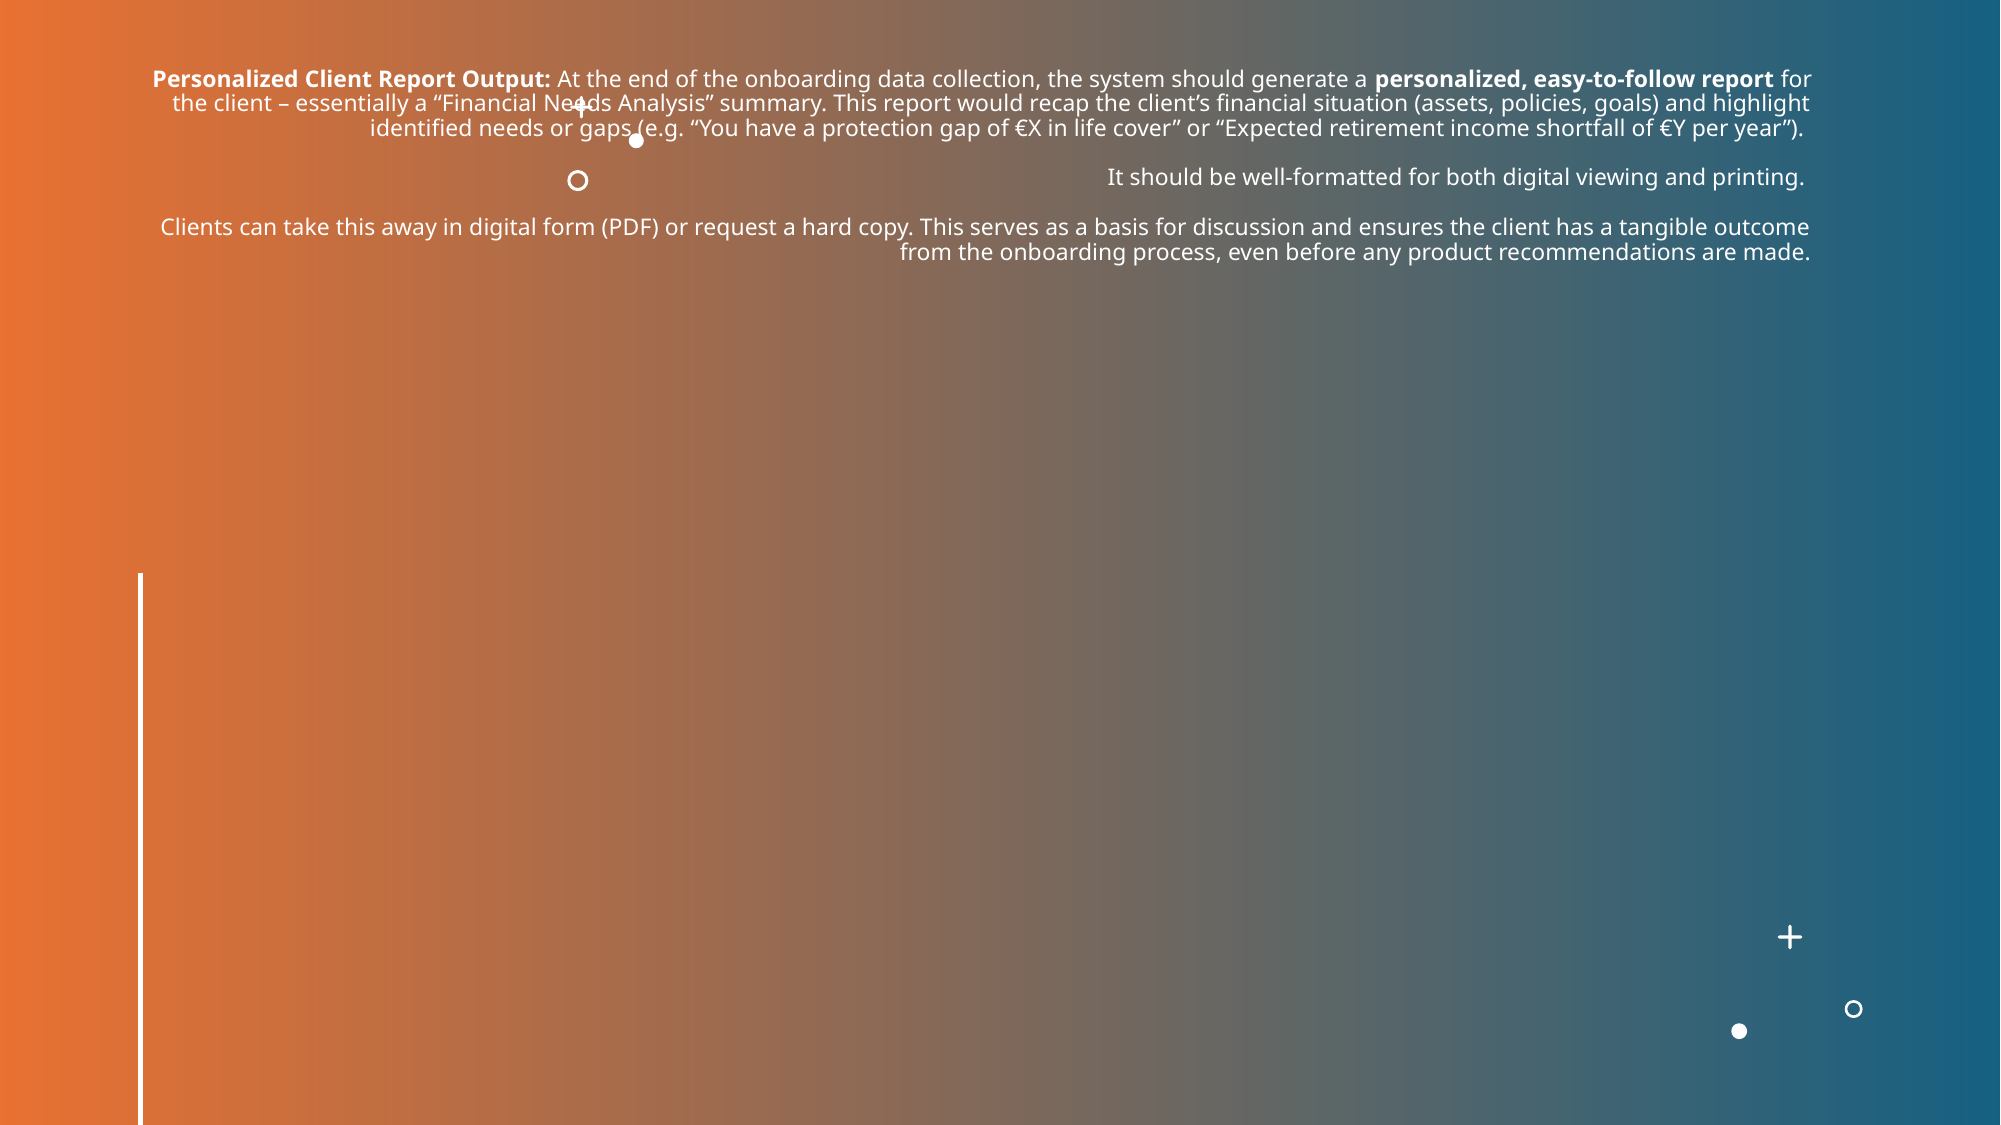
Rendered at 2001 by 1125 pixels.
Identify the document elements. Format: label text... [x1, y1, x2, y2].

title Personalized Client Report Output: At the end of the onboarding data collection, the system should generate a personalized, easy-to-follow report for the client – essentially a “Financial Needs Analysis” summary. This report would recap the client’s financial situation (assets, policies, goals) and highlight identified needs or gaps (e.g. “You have a protection gap of €X in life cover” or “Expected retirement income shortfall of €Y per year”). It should be well-formatted for both digital viewing and printing. Clients can take this away in digital form (PDF) or request a hard copy. This serves as a basis for discussion and ensures the client has a tangible outcome from the onboarding process, even before any product recommendations are made. [636, 95, 1812, 779]
text_box [0, 0, 2000, 1125]
